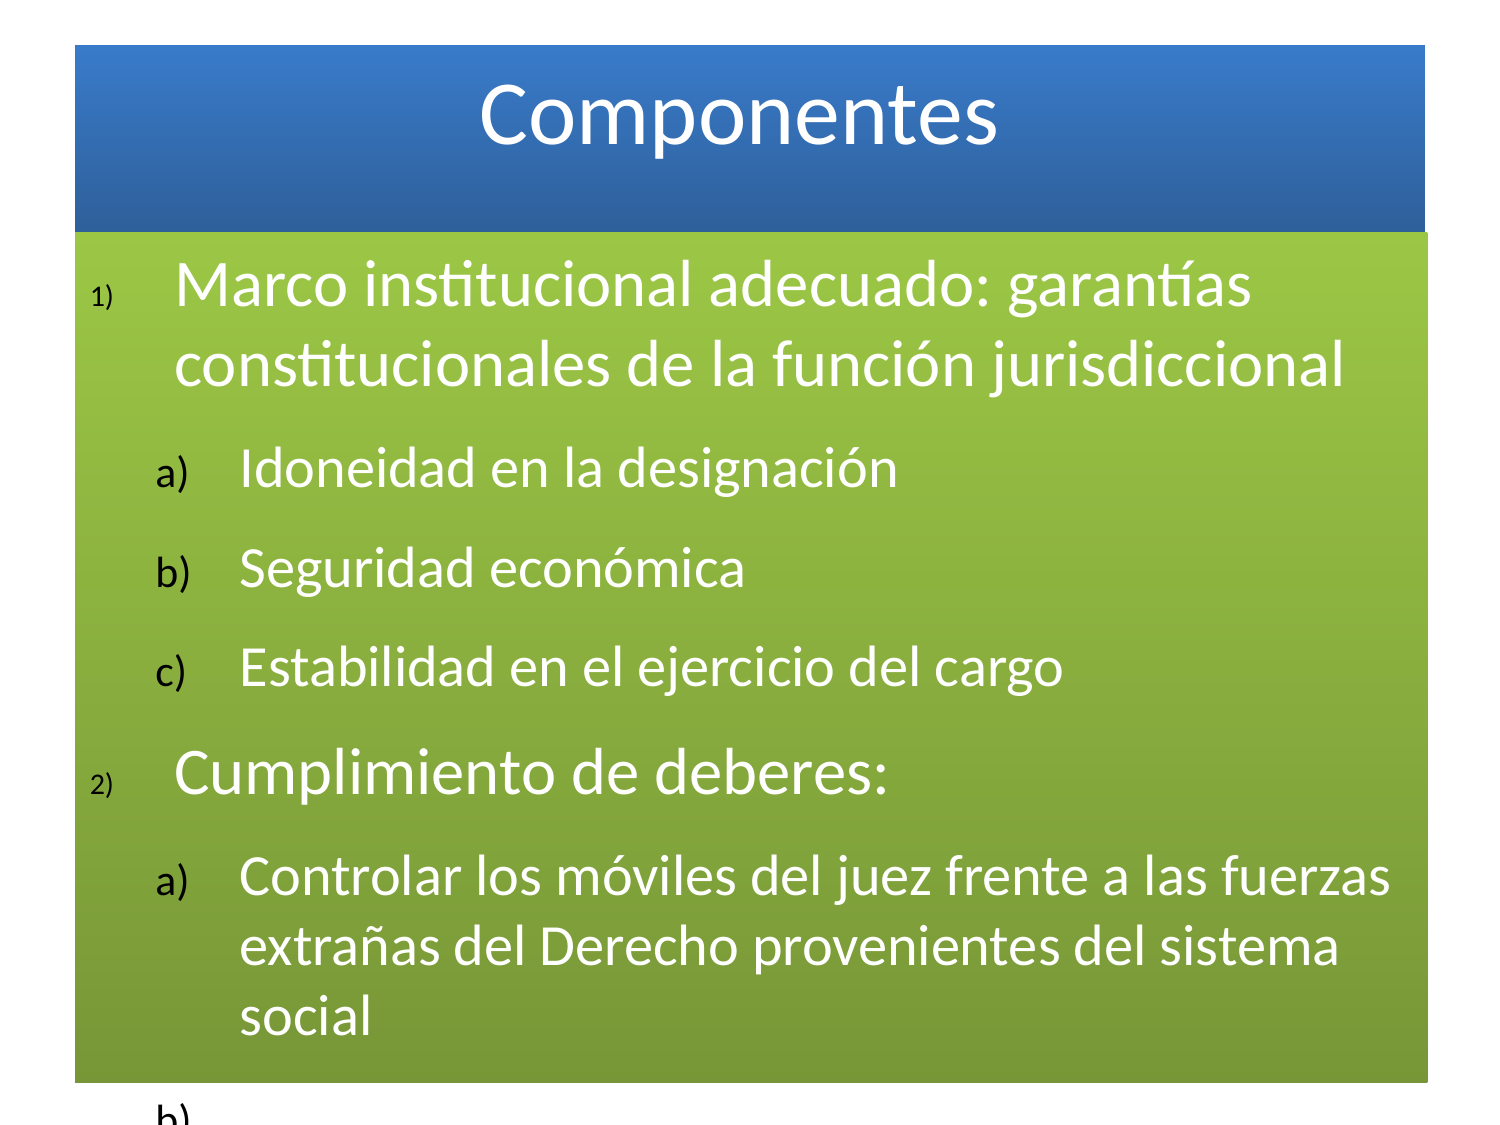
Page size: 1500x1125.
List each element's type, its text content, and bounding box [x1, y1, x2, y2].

title Componentes [75, 45, 1425, 232]
list Marco institucional adecuado: garantías constitucionales de la función jurisdiccional Idoneidad en la designación Seguridad económica Estabilidad en el ejercicio del cargo Cumplimiento de deberes: Controlar los móviles del juez frente a las fuerzas extrañas del Derecho provenientes del sistema social Controlar los móviles del juez frente a las fuerzas extrañas del Derecho provenientes del proceso (imparcialidad) [75, 232, 1428, 1083]
